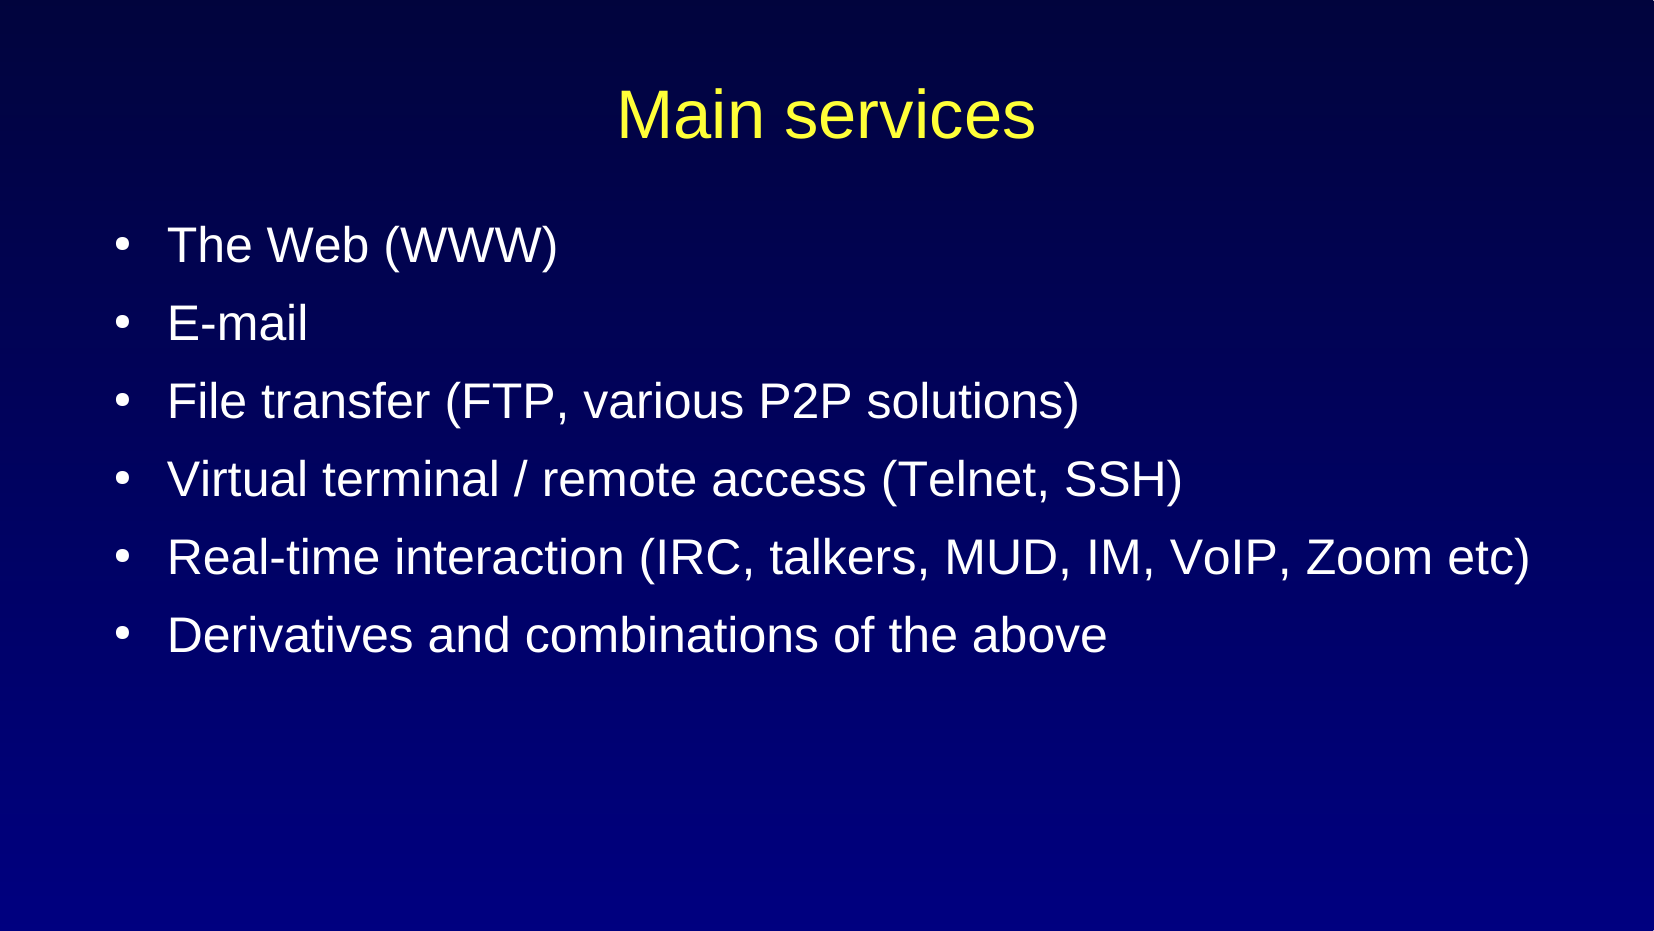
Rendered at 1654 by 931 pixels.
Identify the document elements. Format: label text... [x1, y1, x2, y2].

list The Web (WWW) E-mail File transfer (FTP, various P2P solutions) Virtual terminal / remote access (Telnet, SSH) Real-time interaction (IRC, talkers, MUD, IM, VoIP, Zoom etc) Derivatives and combinations of the above [82, 217, 1571, 758]
title Main services [82, 37, 1571, 193]
